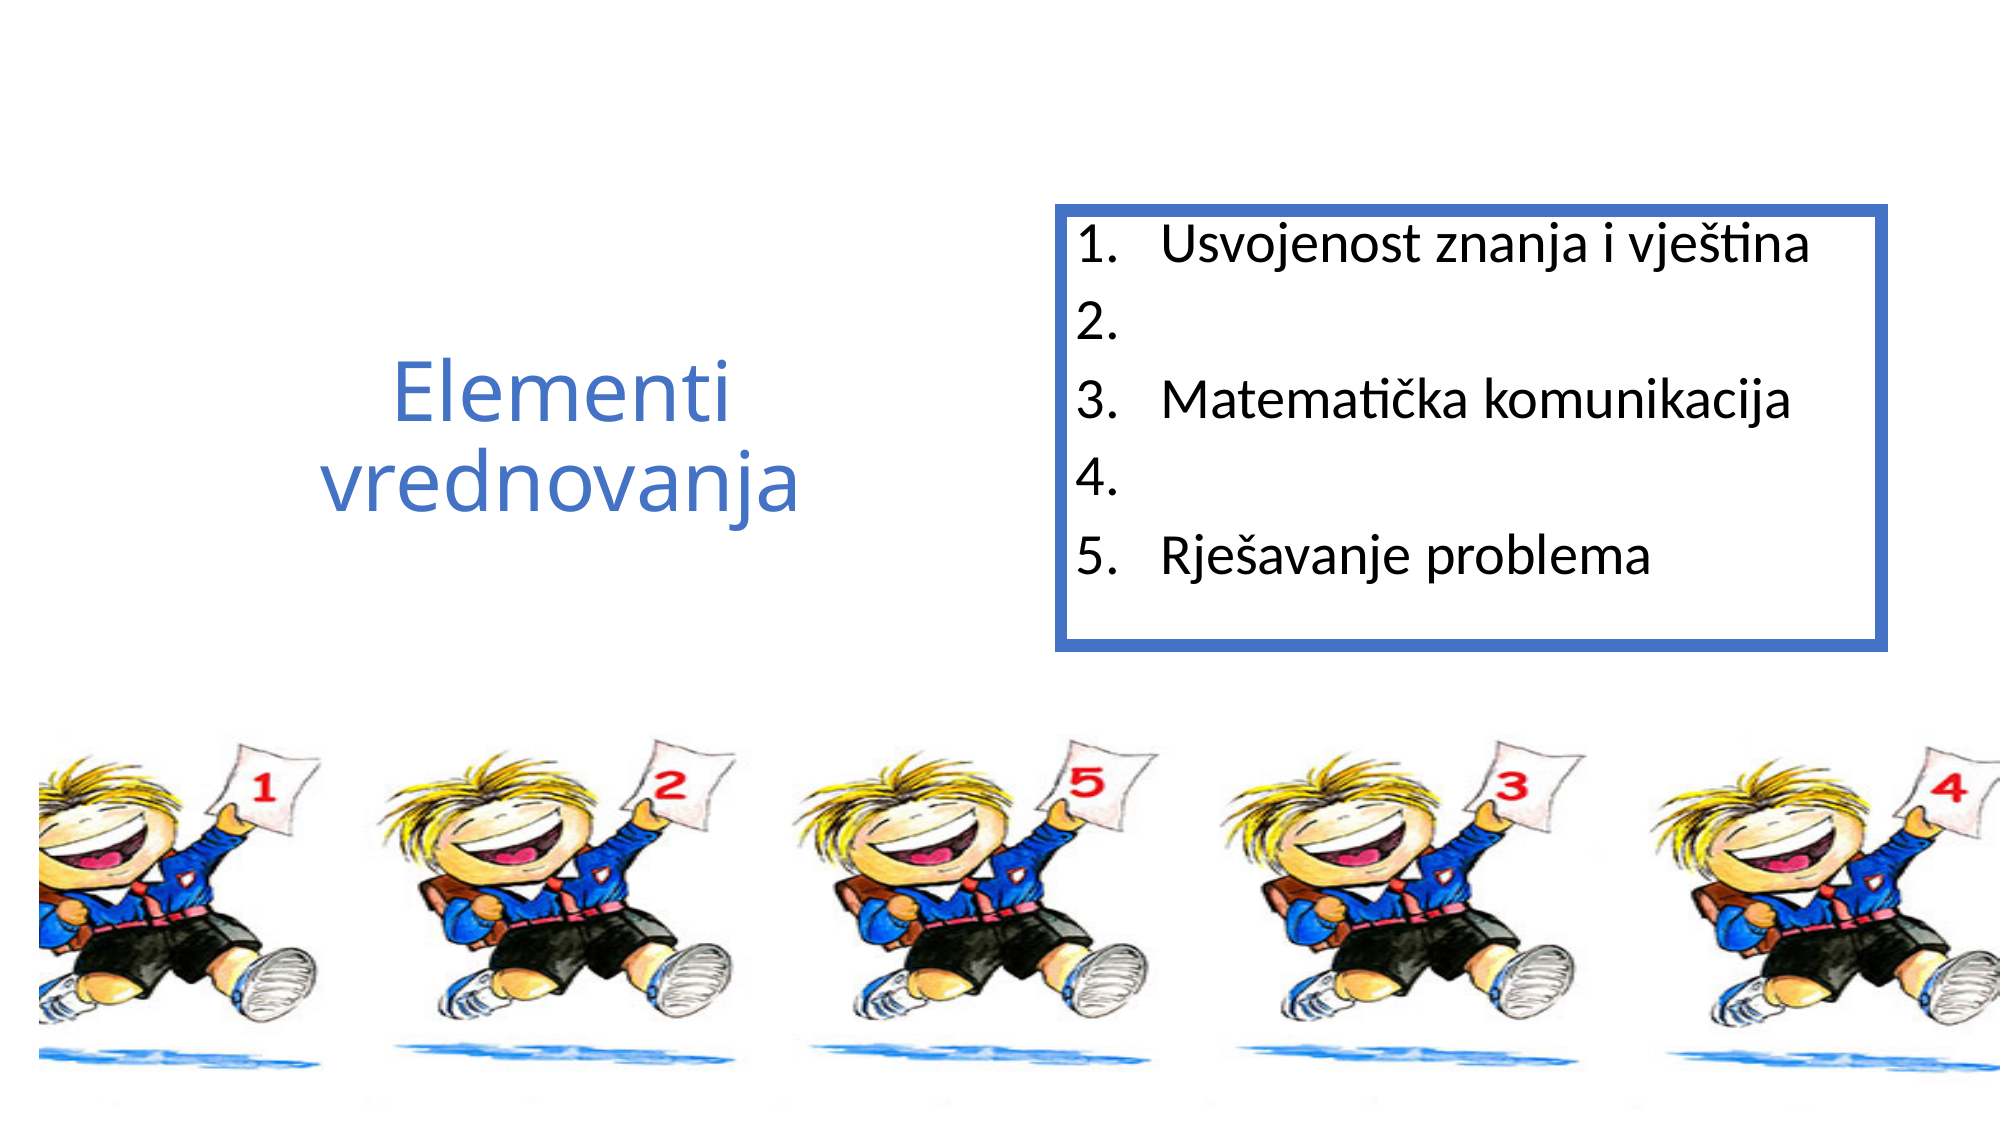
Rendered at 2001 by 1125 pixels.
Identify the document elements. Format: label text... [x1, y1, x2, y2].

list Usvojenost znanja i vještina Matematička komunikacija Rješavanje problema [1060, 210, 1882, 646]
title Elementi vrednovanja [137, 333, 986, 546]
picture [39, 734, 2000, 1125]
